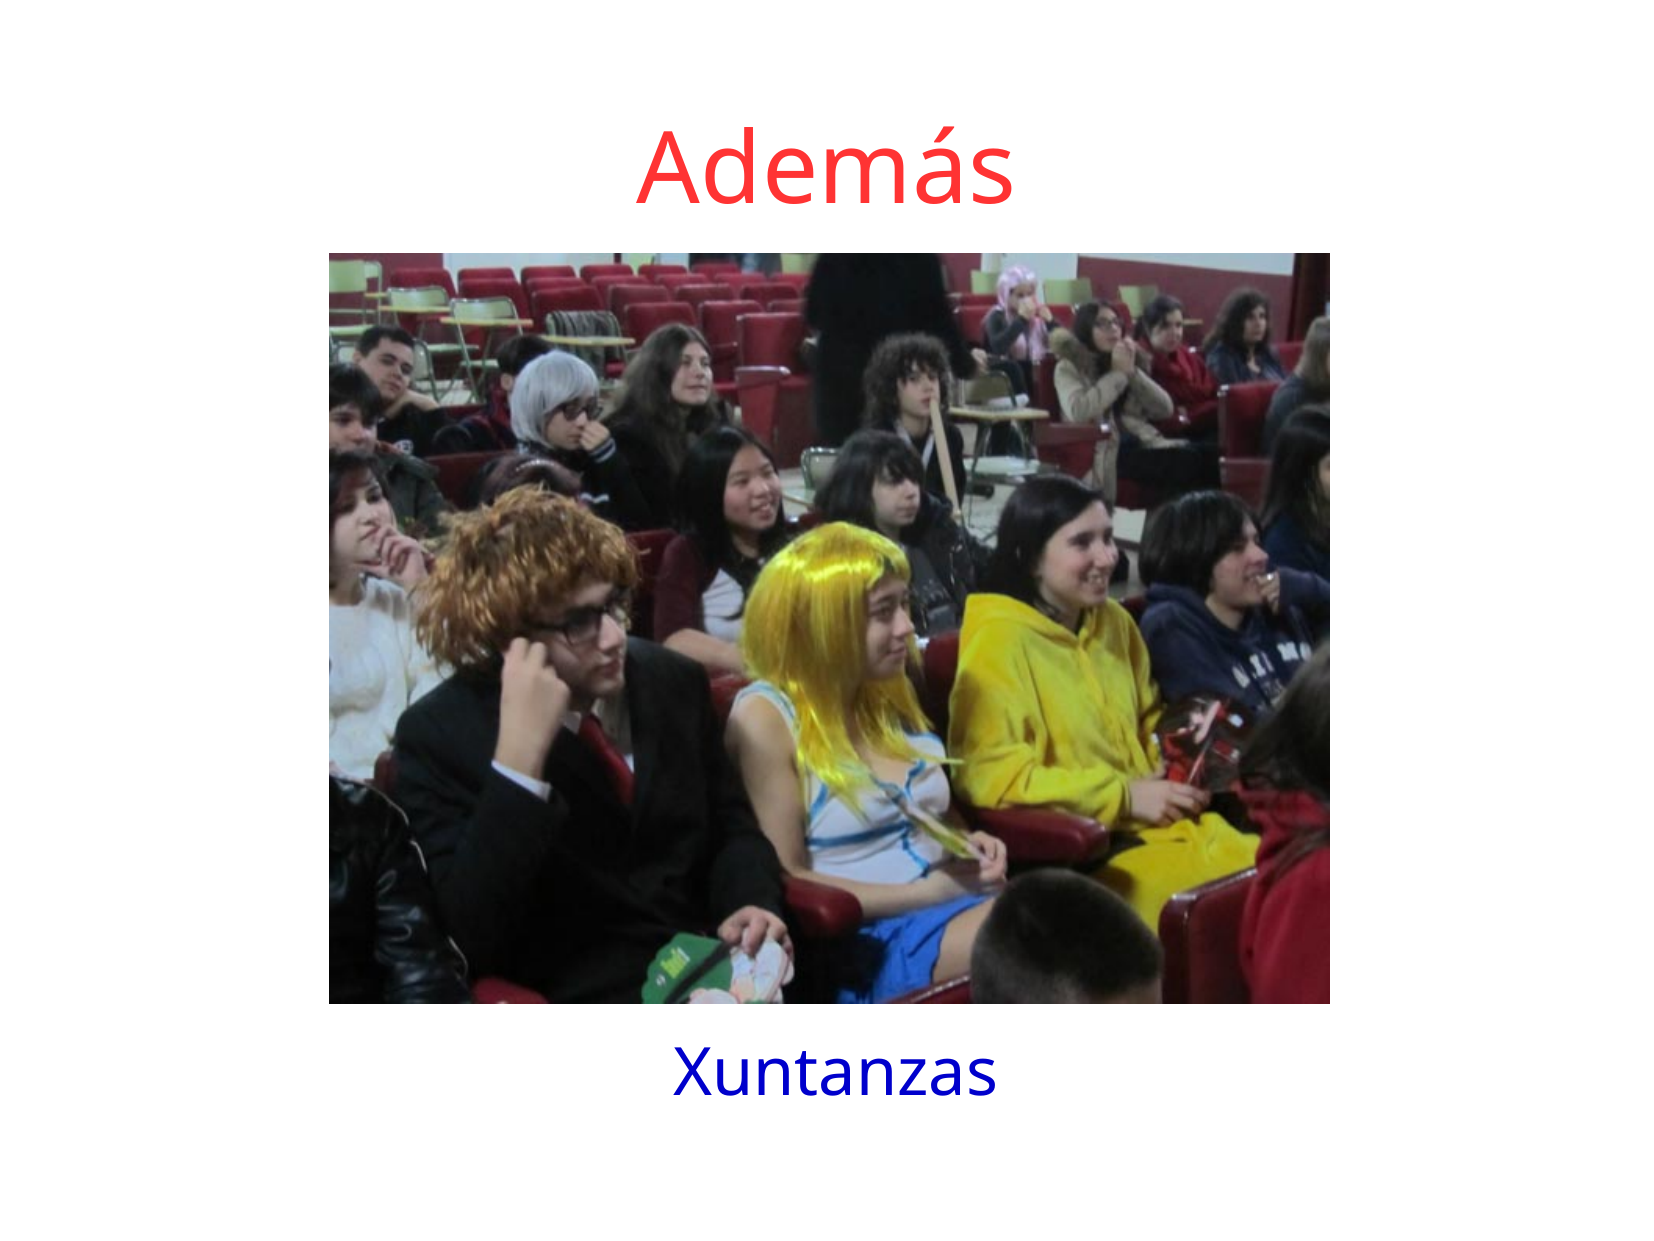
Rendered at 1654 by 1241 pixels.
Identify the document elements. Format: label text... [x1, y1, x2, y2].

list Xuntanzas [82, 290, 1571, 1109]
picture [329, 253, 1330, 1004]
title Además [82, 49, 1571, 257]
